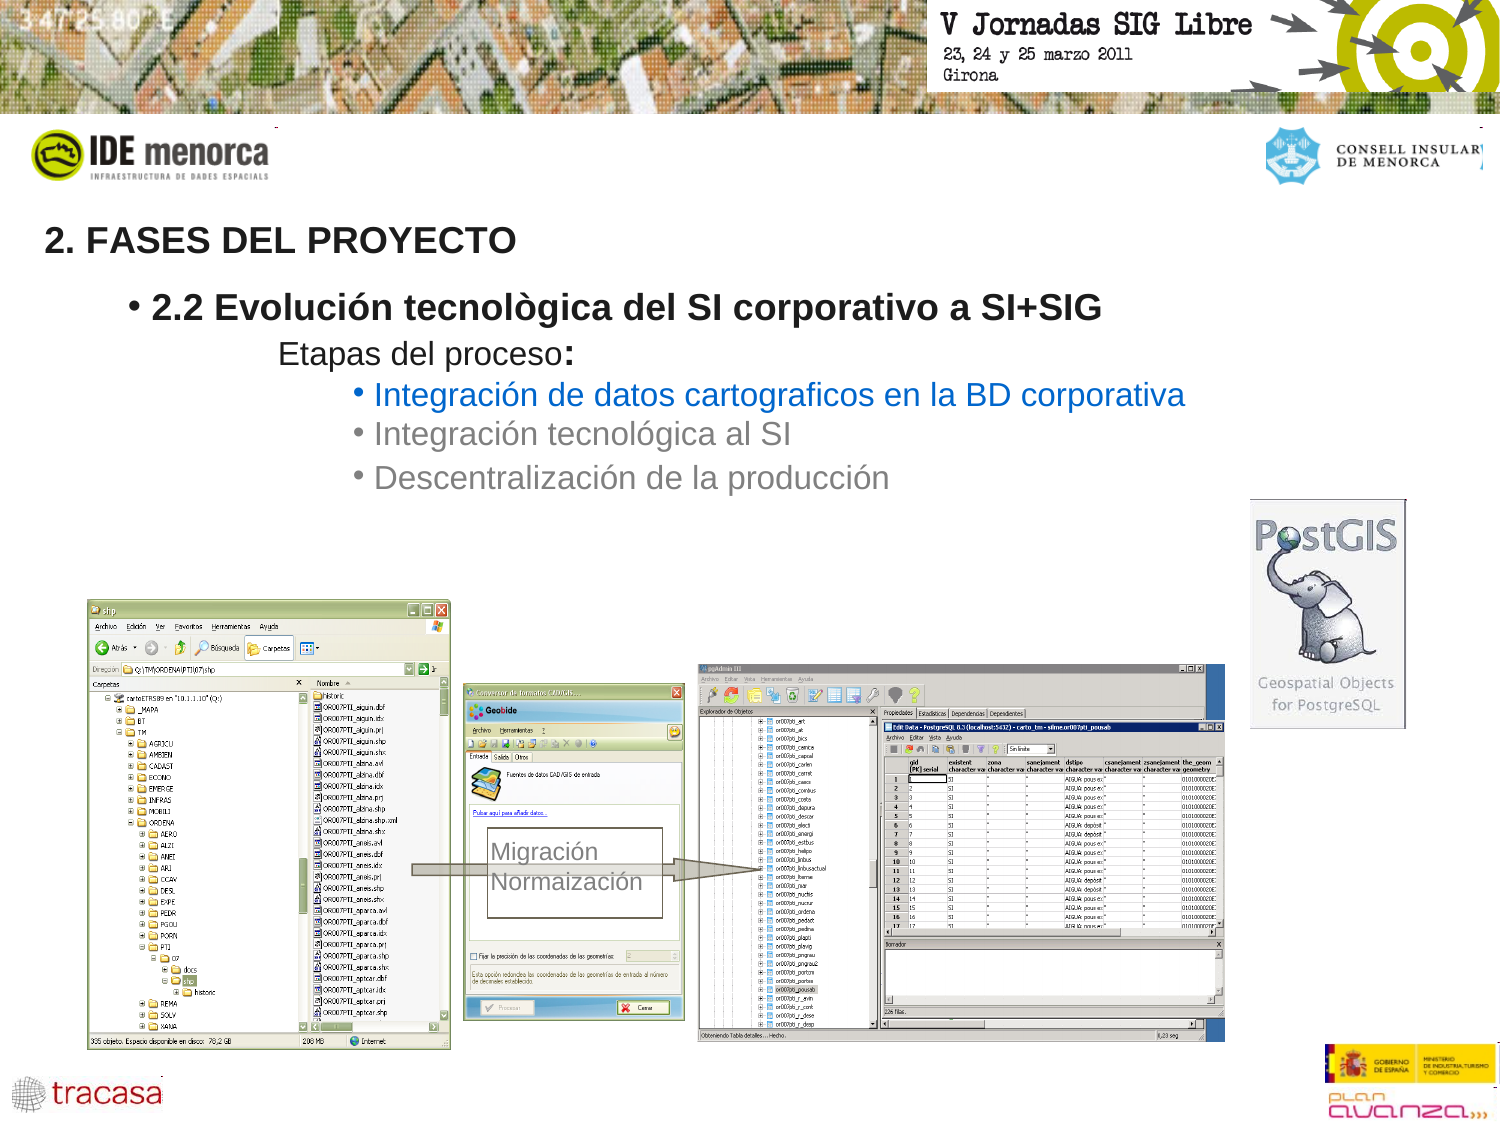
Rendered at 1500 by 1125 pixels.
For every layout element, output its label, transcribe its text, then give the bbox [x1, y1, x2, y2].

picture [463, 683, 685, 864]
text_box 2. FASES DEL PROYECTO [29, 207, 533, 269]
picture [0, 0, 1500, 114]
picture [463, 876, 685, 1021]
text_box [663, 858, 762, 881]
picture [12, 1076, 163, 1113]
picture [1328, 1087, 1497, 1125]
text_box [412, 864, 487, 876]
text_box Migración Normaización [487, 828, 663, 919]
picture [29, 127, 278, 185]
text_box 2.2 Evolución tecnològica del SI corporativo a SI+SIG Etapas del proceso: Integración de datos cartograficos en la BD corporativa Integración tecnológica al SI Descentralización de la producción [113, 274, 1202, 596]
picture [1250, 499, 1407, 729]
picture [1325, 1042, 1500, 1085]
picture [697, 664, 1225, 1042]
picture [1266, 127, 1483, 185]
picture [87, 599, 451, 1051]
